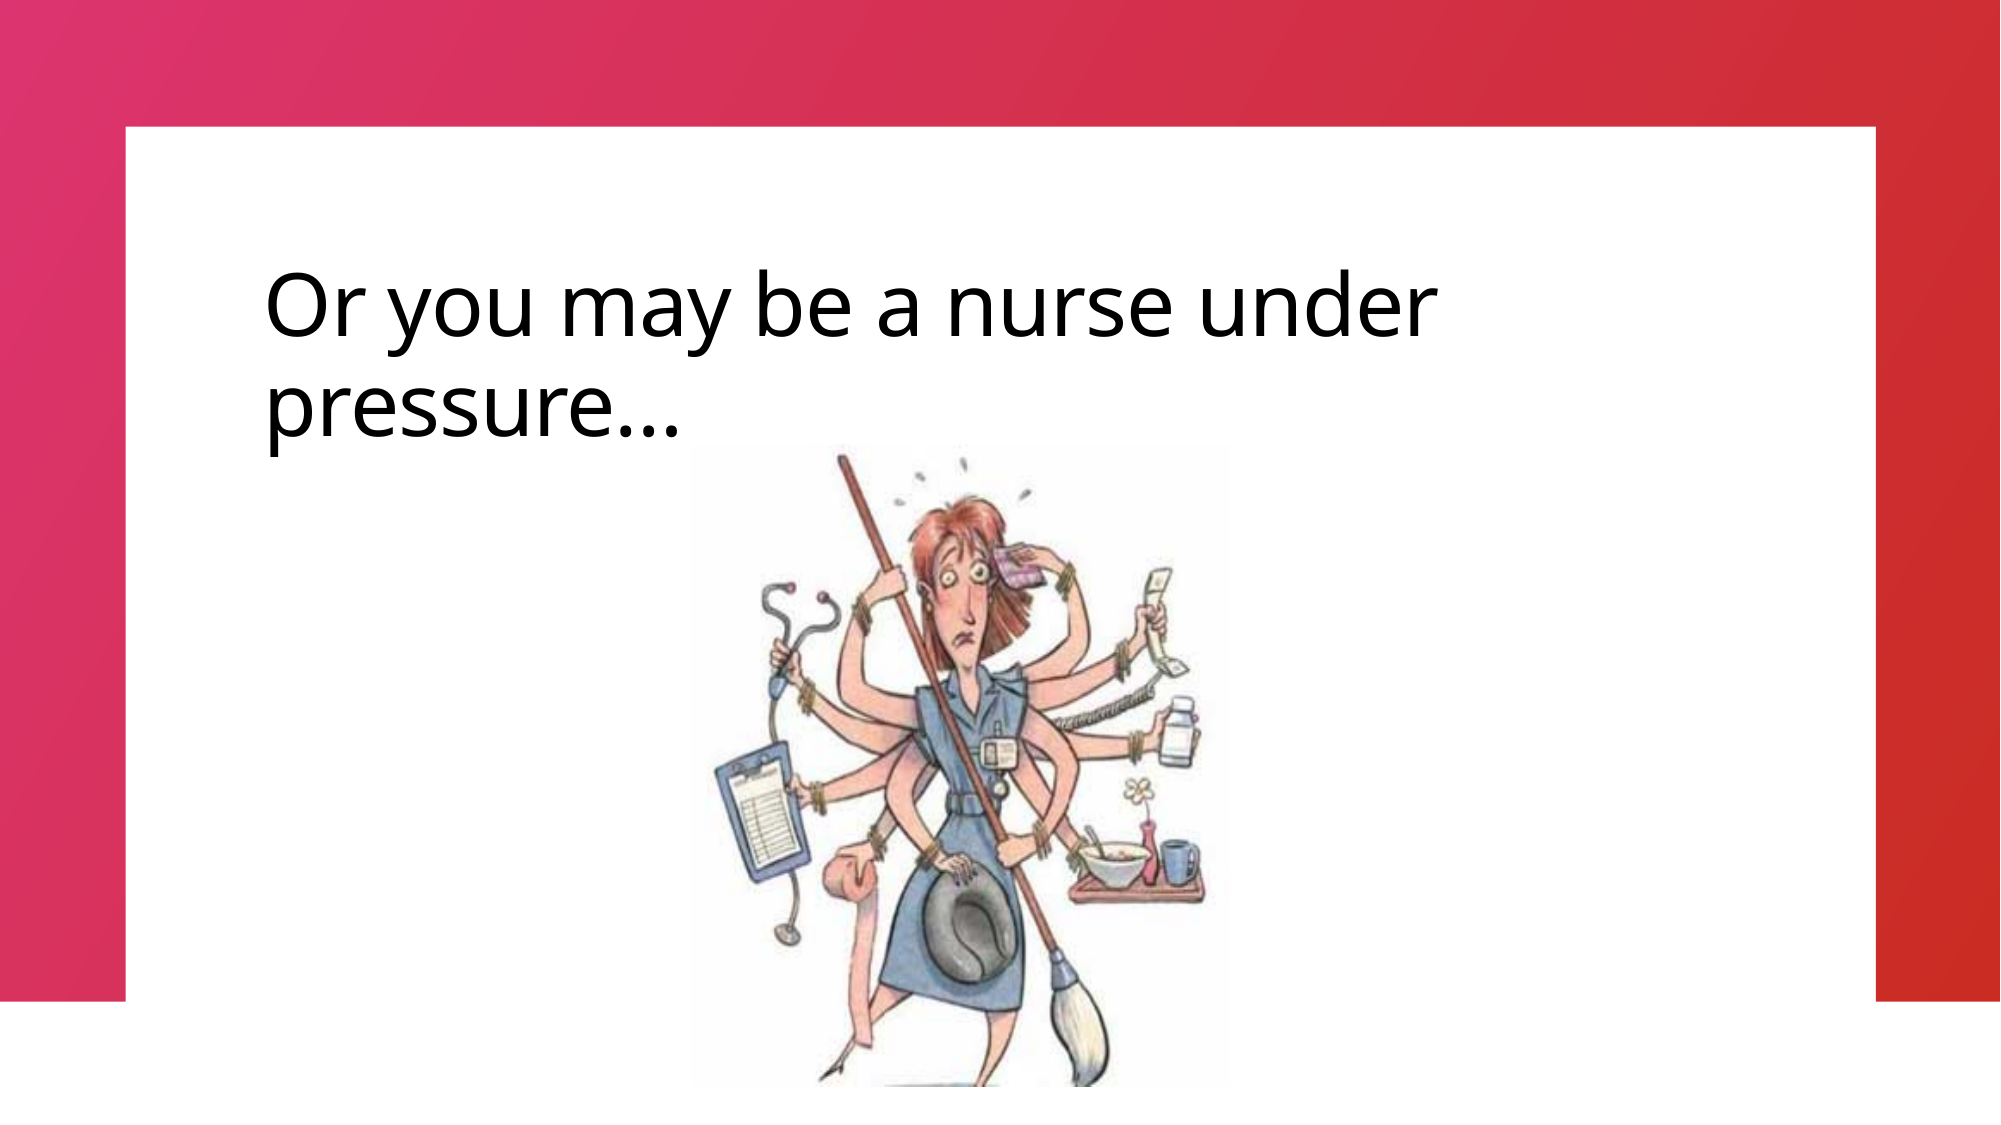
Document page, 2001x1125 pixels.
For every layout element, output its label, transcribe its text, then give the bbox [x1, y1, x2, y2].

picture [623, 444, 1312, 1087]
title Or you may be a nurse under pressure… [248, 248, 1749, 470]
